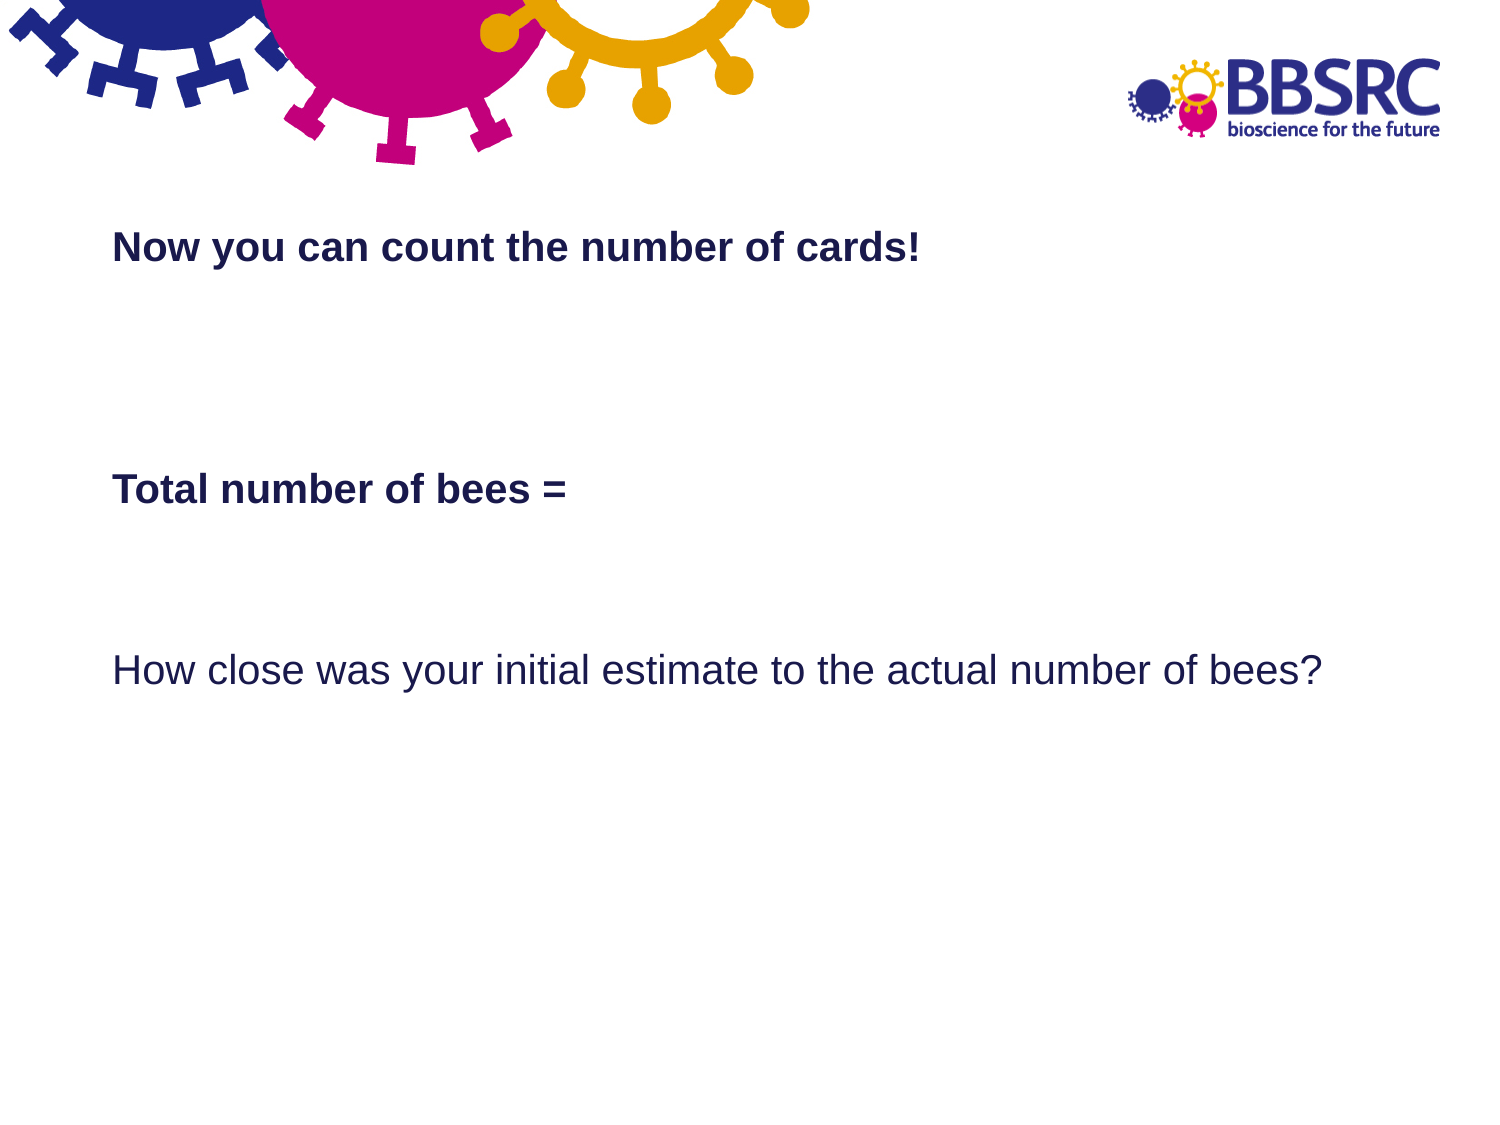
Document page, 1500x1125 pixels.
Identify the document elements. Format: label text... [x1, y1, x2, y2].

list Now you can count the number of cards! Total number of bees = How close was your initial estimate to the actual number of bees? [112, 219, 1377, 1012]
